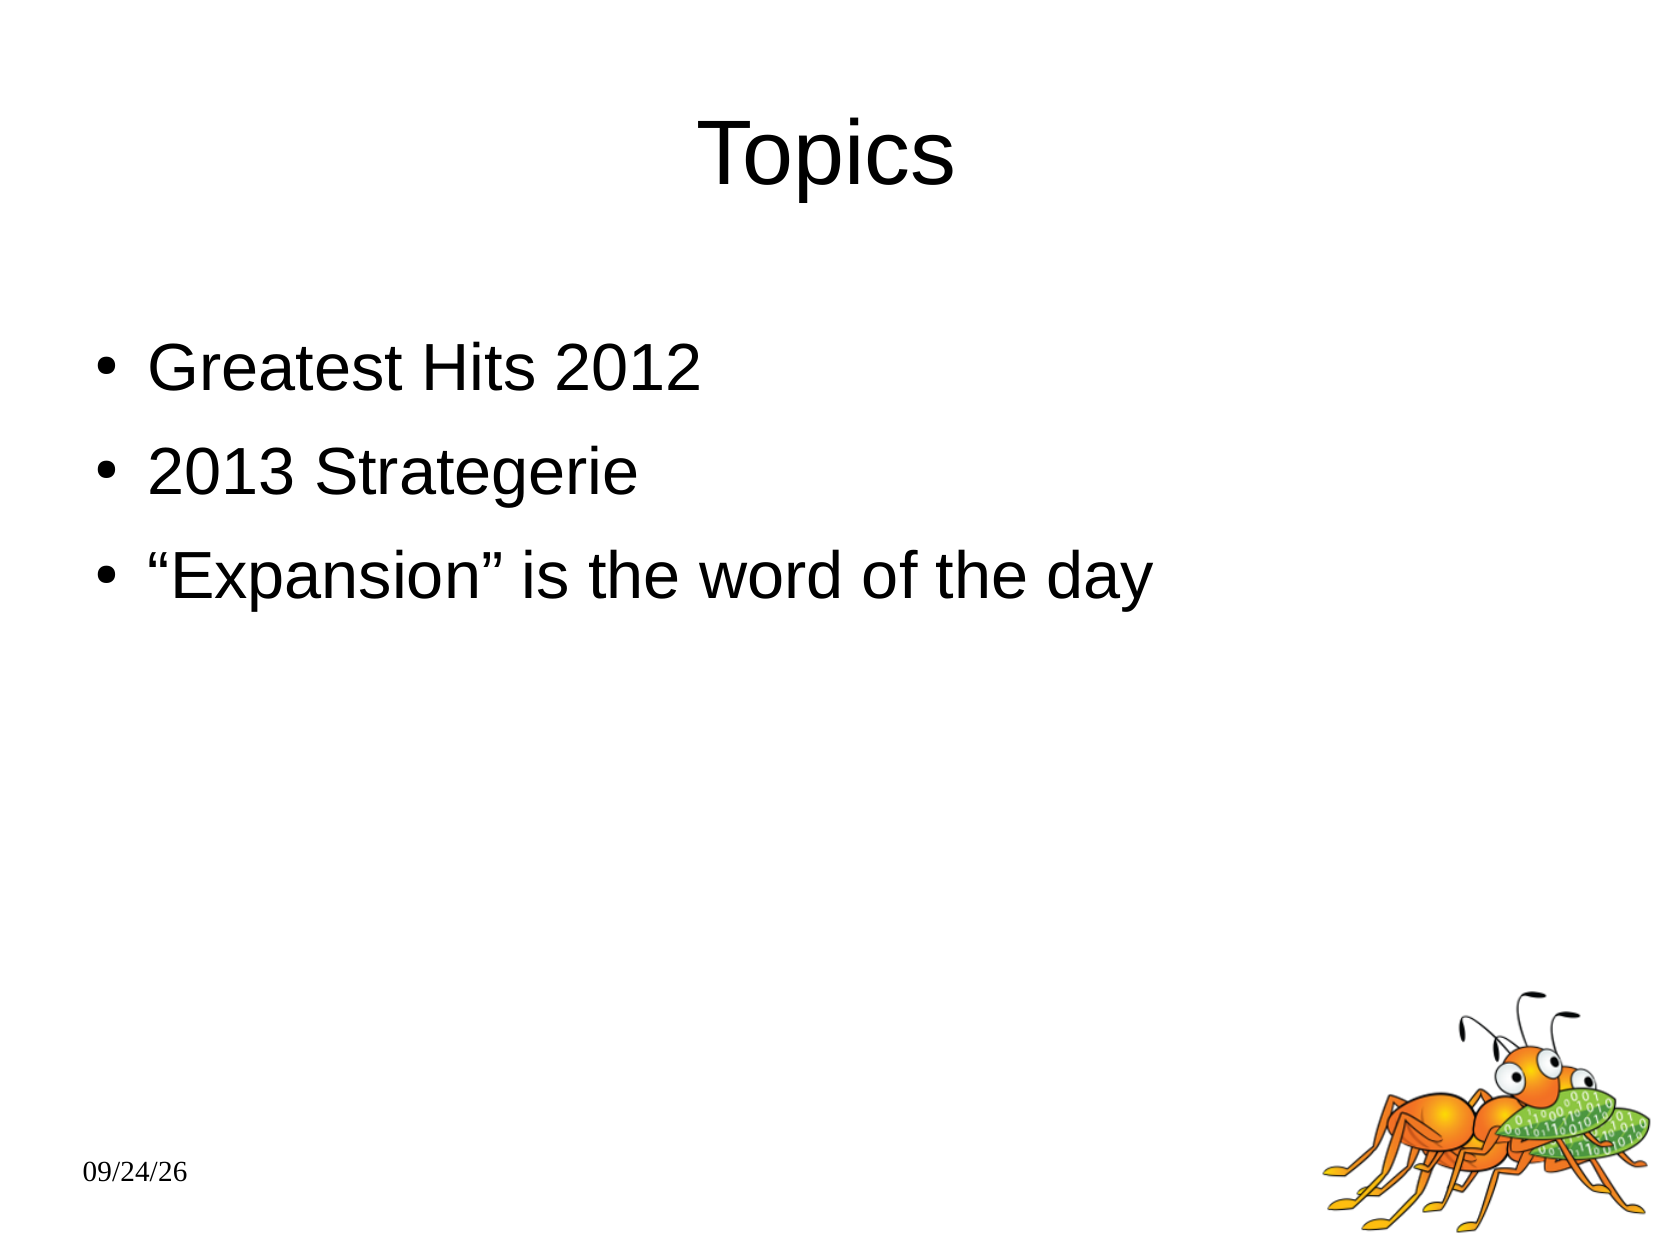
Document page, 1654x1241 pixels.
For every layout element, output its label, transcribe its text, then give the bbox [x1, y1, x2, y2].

list Greatest Hits 2012 2013 Strategerie “Expansion” is the word of the day [76, 330, 1565, 961]
title Topics [82, 49, 1571, 257]
picture [1319, 989, 1654, 1235]
